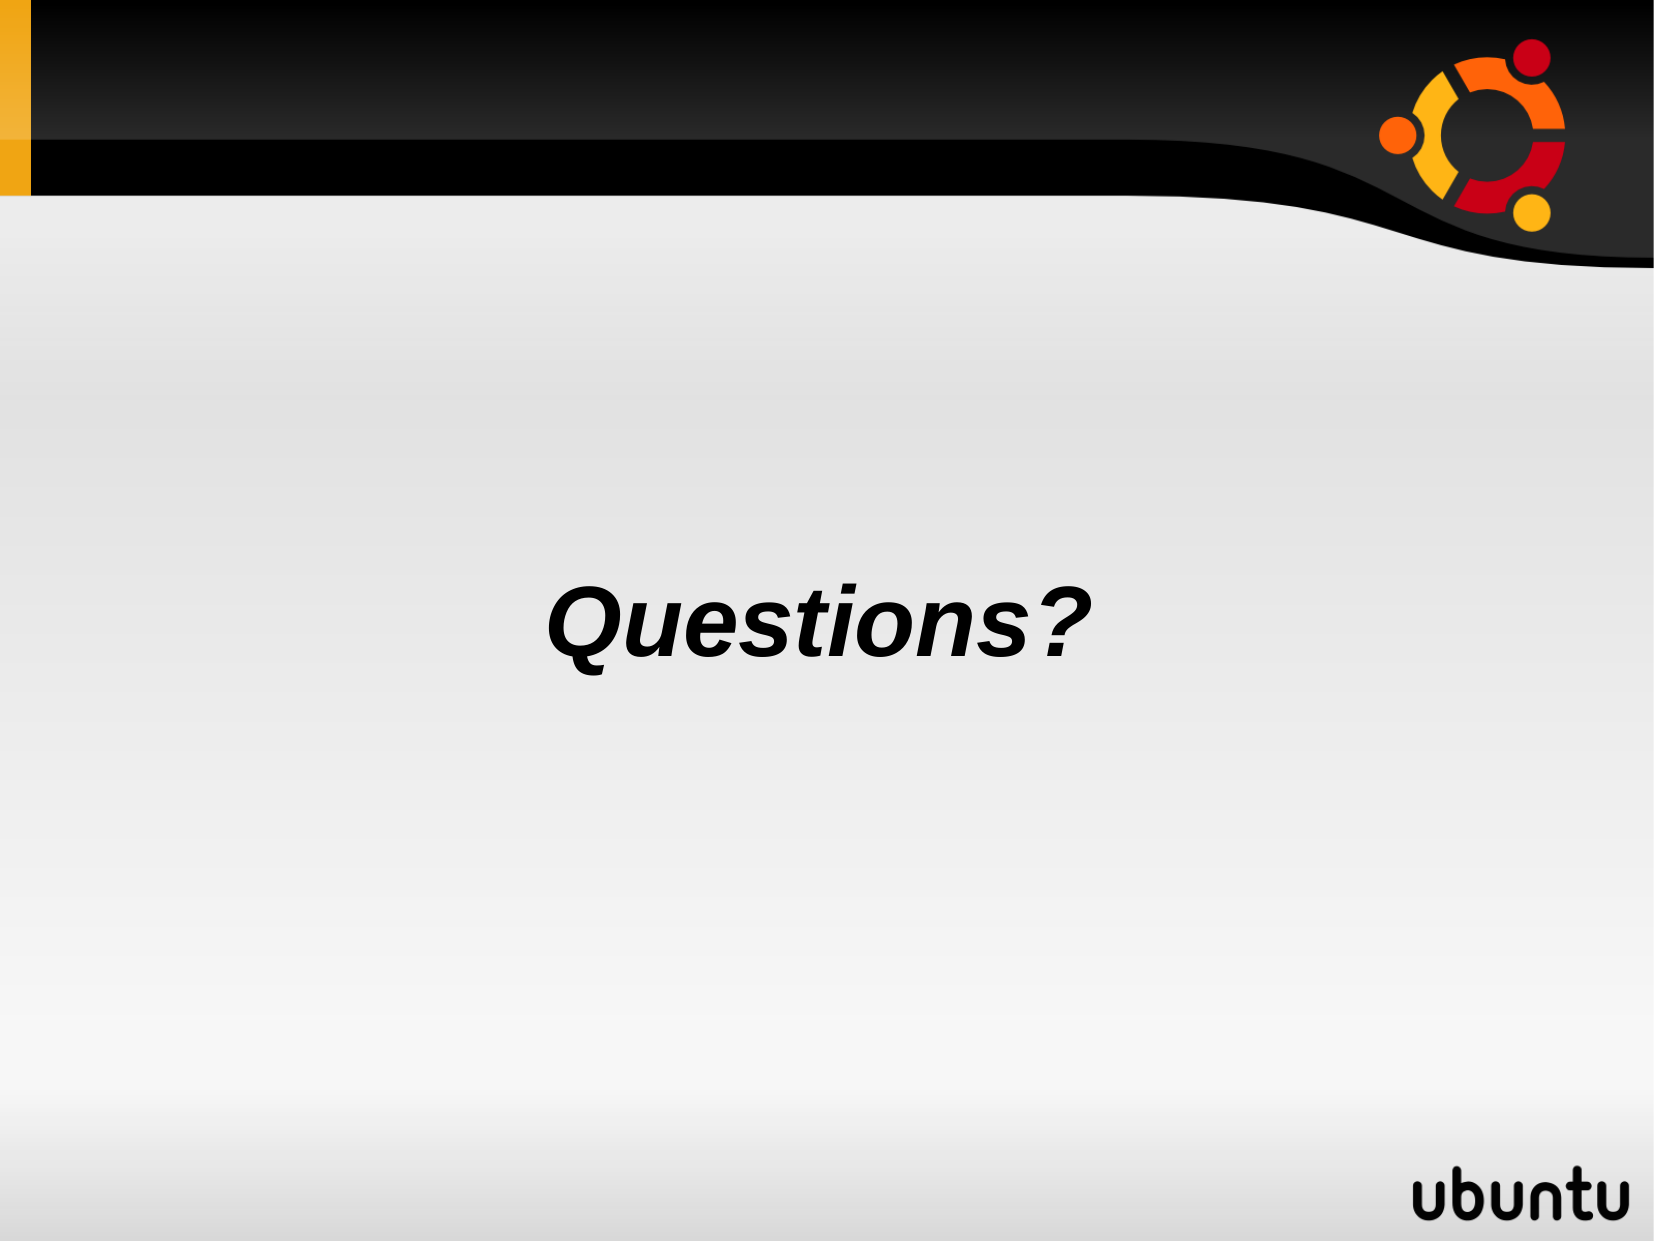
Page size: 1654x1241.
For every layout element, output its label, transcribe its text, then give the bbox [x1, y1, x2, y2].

subtitle Questions? [75, 75, 1564, 1169]
picture [0, 0, 1654, 1241]
